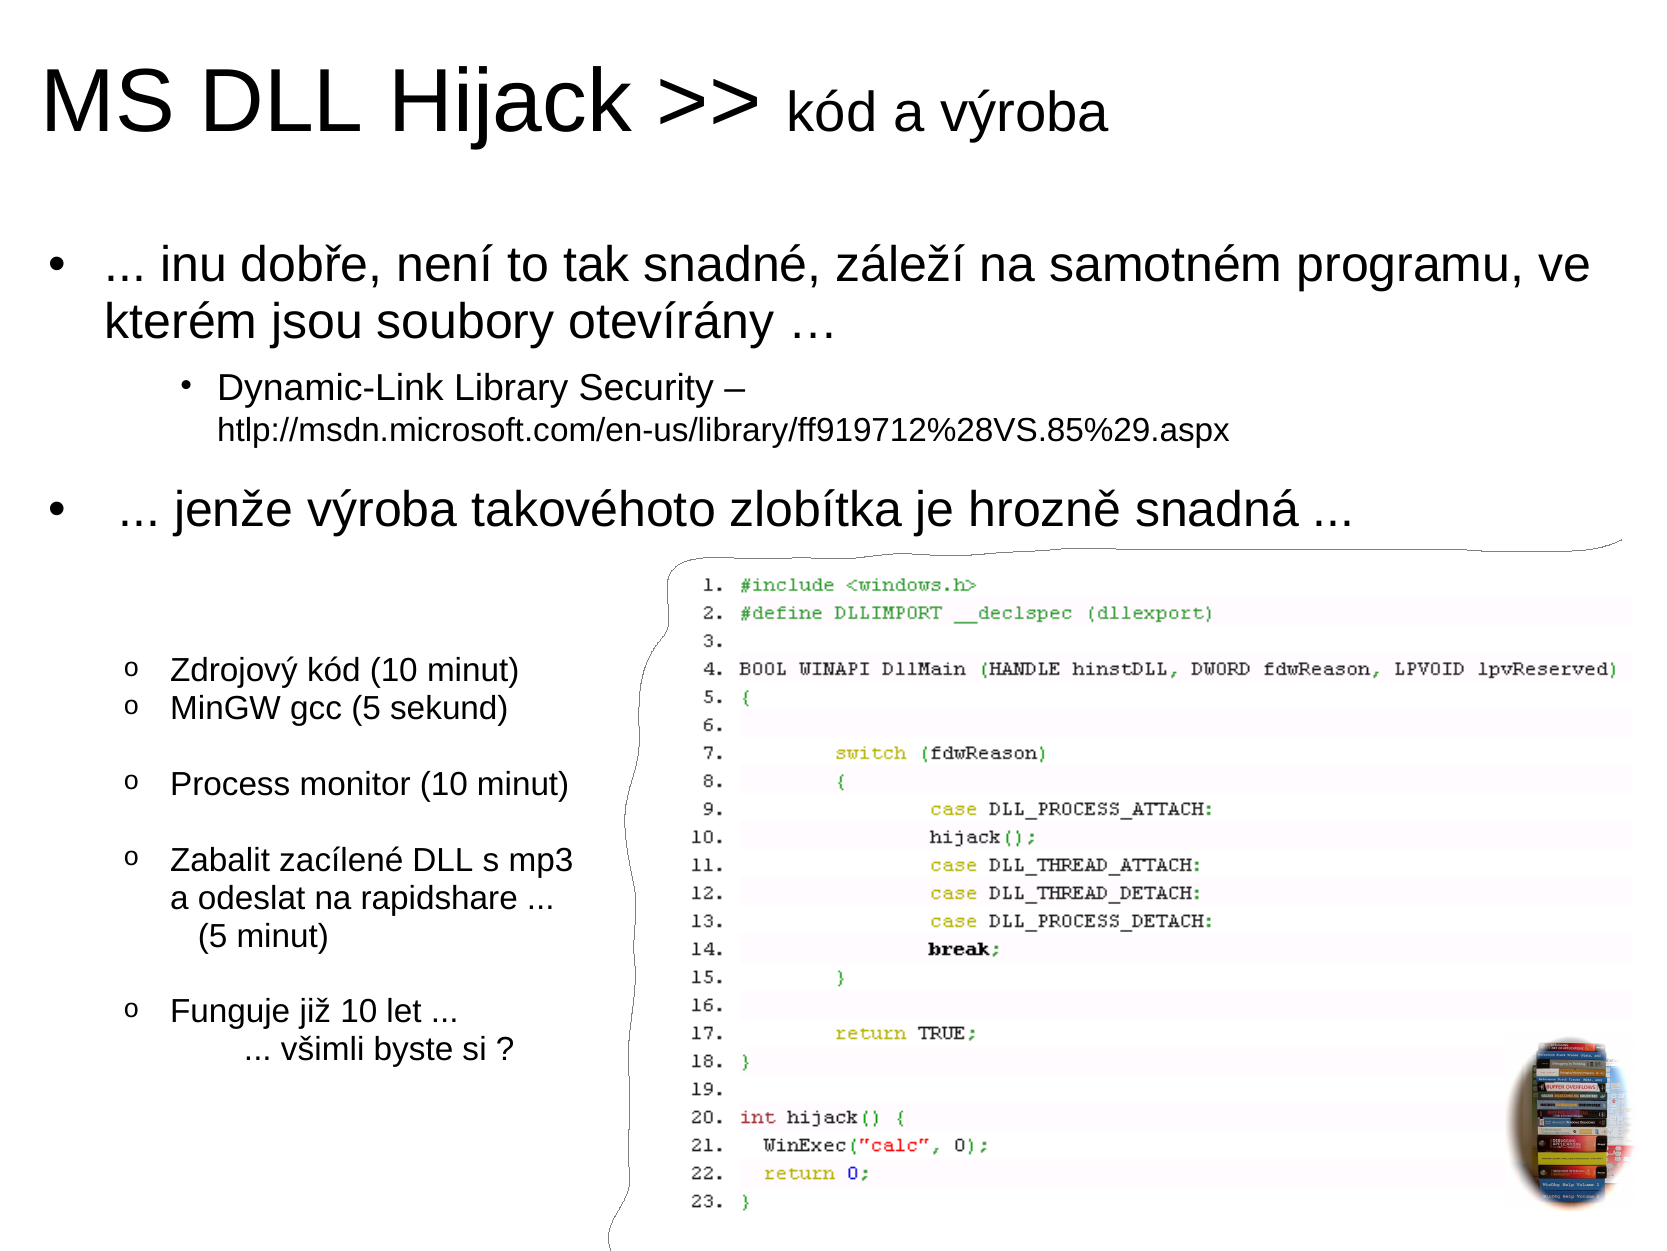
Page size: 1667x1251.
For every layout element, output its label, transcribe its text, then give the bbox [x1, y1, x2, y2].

picture [679, 560, 1636, 1220]
list ... inu dobře, není to tak snadné, záleží na samotném programu, ve kterém jsou soubory otevírány … Dynamic-Link Library Security – htlp://msdn.microsoft.com/en-us/library/ff919712%28VS.85%29.aspx ... jenže výroba takovéhoto zlobítka je hrozně snadná ... Zdrojový kód (10 minut) MinGW gcc (5 sekund) Process monitor (10 minut) Zabalit zacílené DLL s mp3 a odeslat na rapidshare ... (5 minut) Funguje již 10 let ... ... všimli byste si ? [29, 236, 1626, 1251]
title MS DLL Hijack >> kód a výroba [40, 50, 1627, 201]
